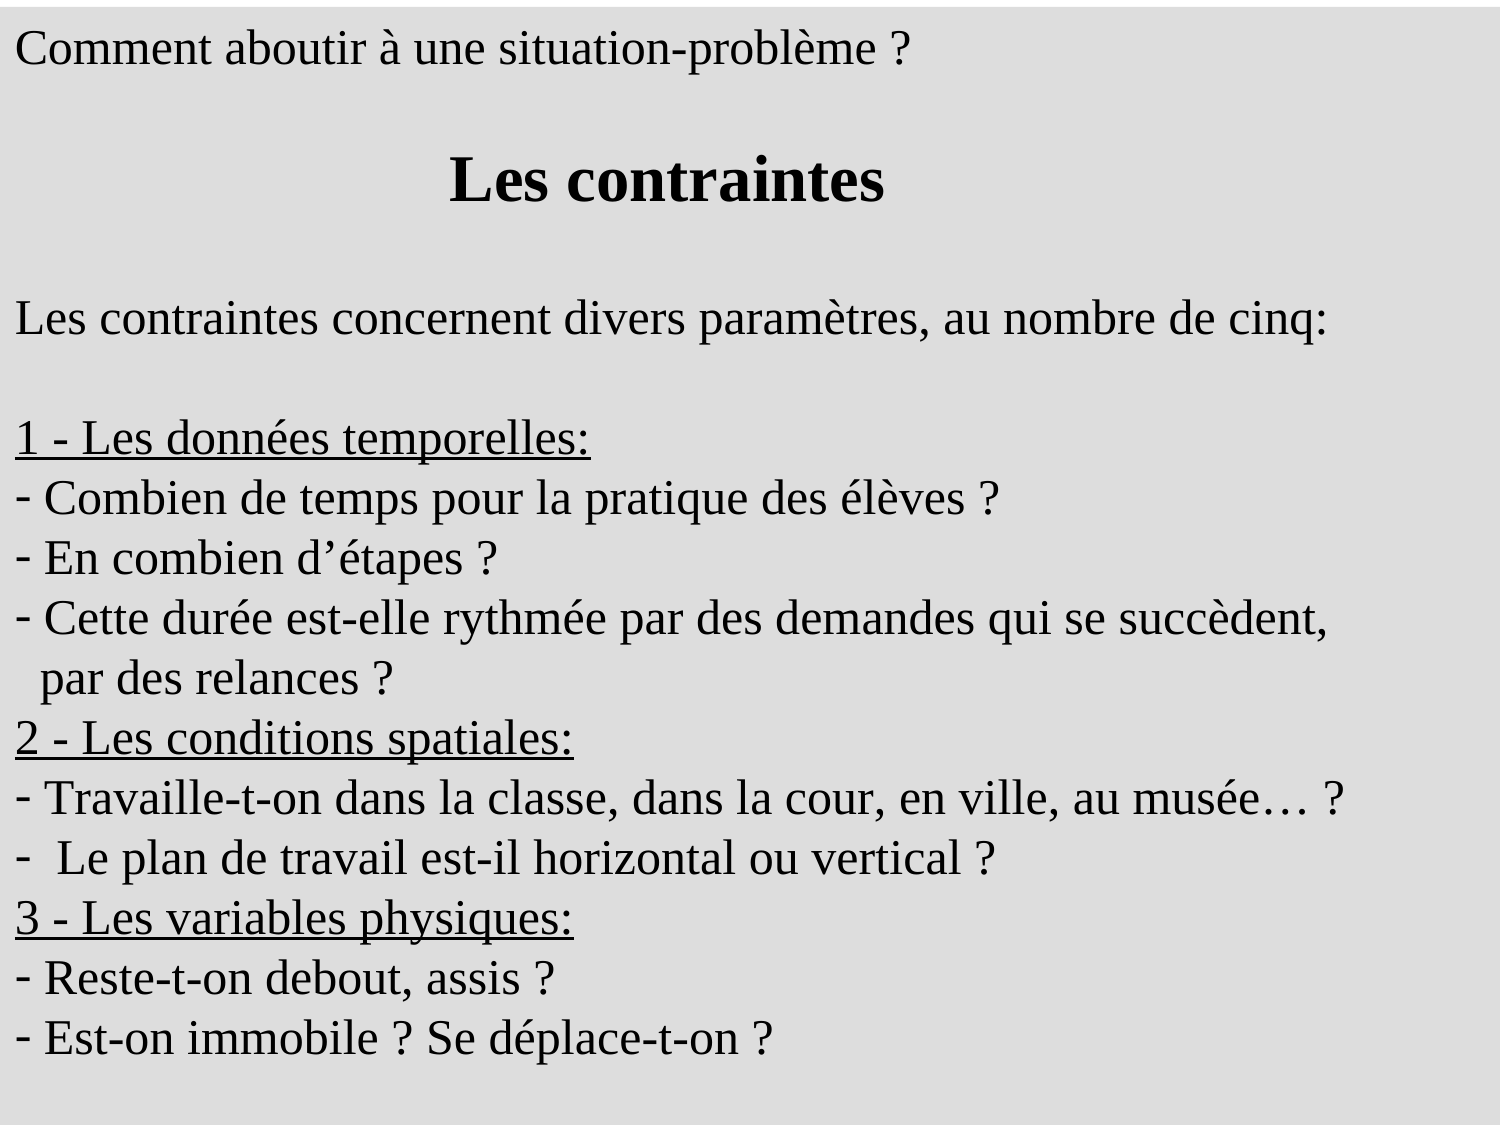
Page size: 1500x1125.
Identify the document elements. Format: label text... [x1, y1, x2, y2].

text_box Comment aboutir à une situation-problème ? Les contraintes Les contraintes concernent divers paramètres, au nombre de cinq: 1 - Les données temporelles: Combien de temps pour la pratique des élèves ? En combien d’étapes ? Cette durée est-elle rythmée par des demandes qui se succèdent, par des relances ? 2 - Les conditions spatiales: Travaille-t-on dans la classe, dans la cour, en ville, au musée… ? Le plan de travail est-il horizontal ou vertical ? 3 - Les variables physiques: Reste-t-on debout, assis ? Est-on immobile ? Se déplace-t-on ? [0, 6, 1500, 1125]
